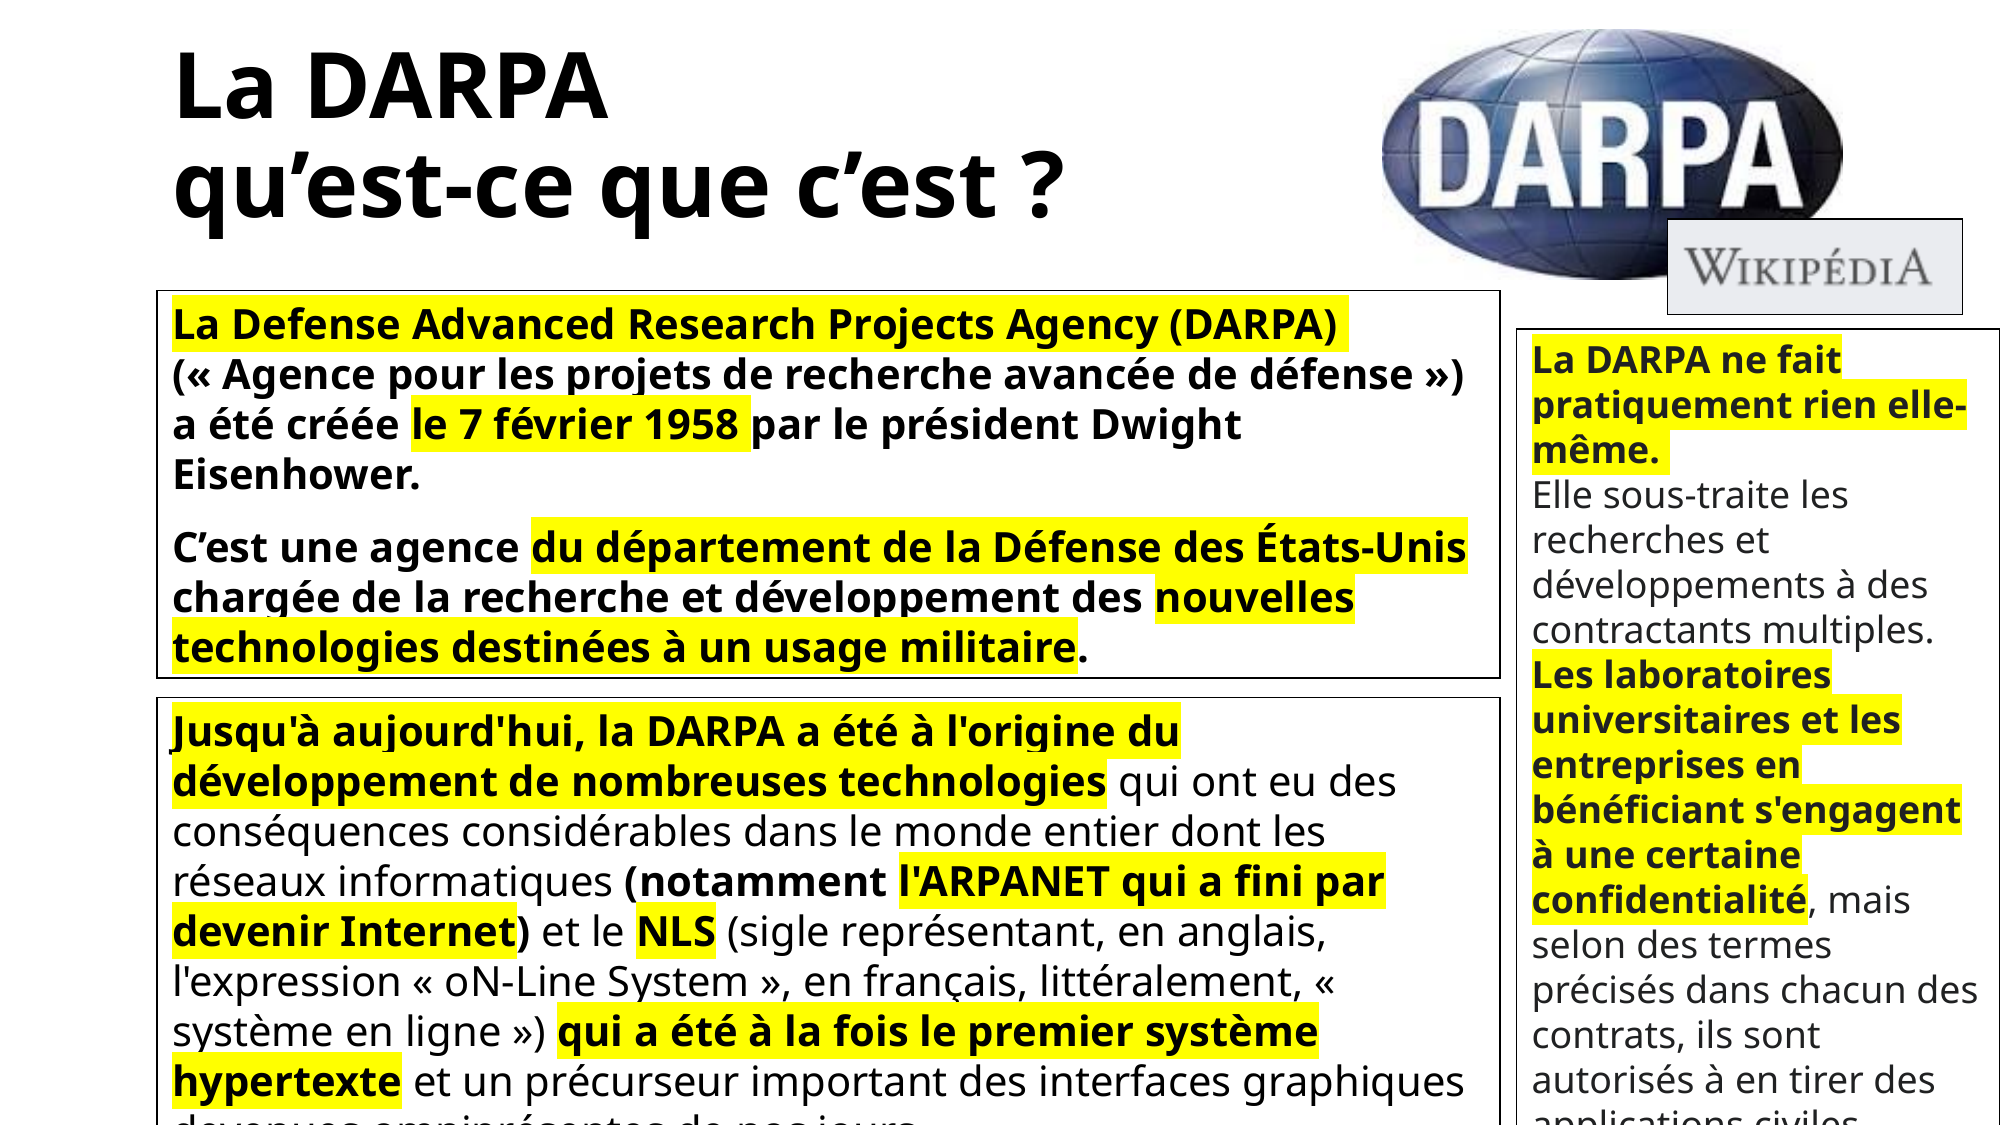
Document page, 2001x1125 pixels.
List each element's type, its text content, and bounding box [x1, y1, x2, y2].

picture [1668, 219, 1962, 314]
text_box Jusqu'à aujourd'hui, la DARPA a été à l'origine du développement de nombreuses technologies qui ont eu des conséquences considérables dans le monde entier dont les réseaux informatiques (notamment l'ARPANET qui a fini par devenir Internet) et le NLS (sigle représentant, en anglais, l'expression « oN-Line System », en français, littéralement, « système en ligne ») qui a été à la fois le premier système hypertexte et un précurseur important des interfaces graphiques devenues omniprésentes de nos jours. [157, 697, 1501, 1117]
picture [1382, 248, 1667, 280]
title La DARPA qu’est-ce que c’est ? [157, 29, 1883, 248]
text_box La DARPA ne fait pratiquement rien elle-même. Elle sous-traite les recherches et développements à des contractants multiples. Les laboratoires universitaires et les entreprises en bénéficiant s'engagent à une certaine confidentialité, mais selon des termes précisés dans chacun des contrats, ils sont autorisés à en tirer des applications civiles. [1516, 329, 2000, 1117]
text_box La Defense Advanced Research Projects Agency (DARPA) (« Agence pour les projets de recherche avancée de défense ») a été créée le 7 février 1958 par le président Dwight Eisenhower. C’est une agence du département de la Défense des États-Unis chargée de la recherche et développement des nouvelles technologies destinées à un usage militaire. [157, 290, 1501, 632]
